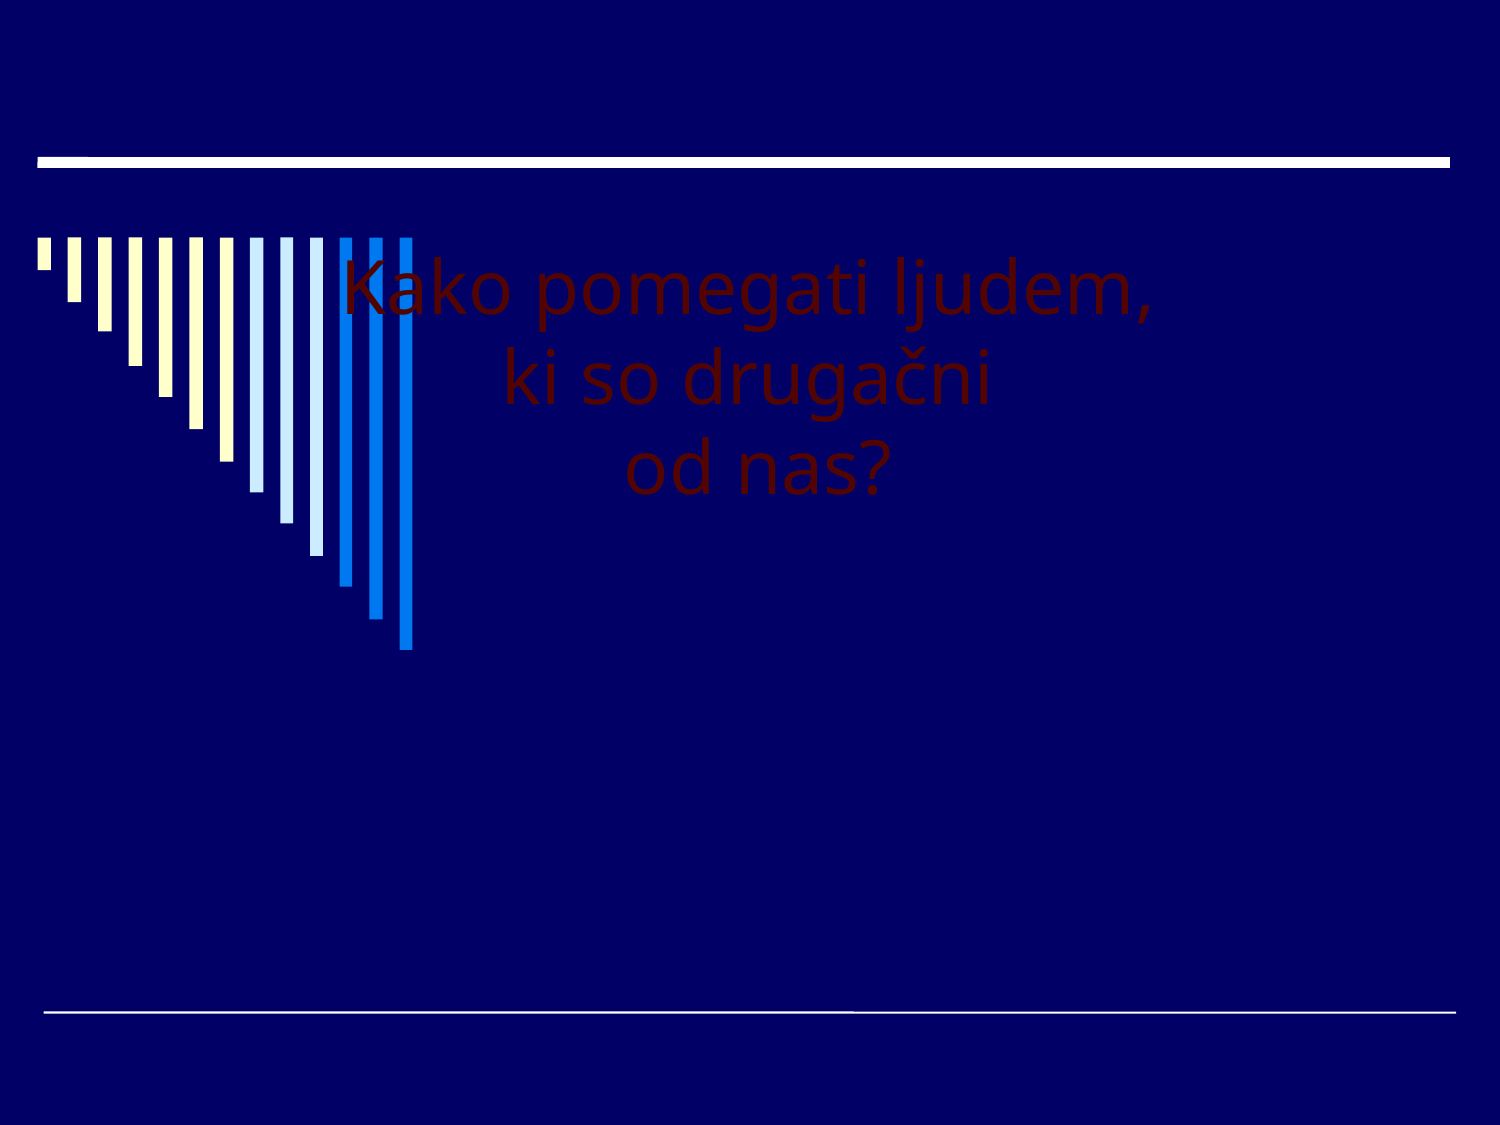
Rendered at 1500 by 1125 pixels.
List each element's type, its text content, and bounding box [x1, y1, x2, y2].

text_box Kako pomegati ljudem, ki so drugačni od nas? [15, 231, 1500, 882]
